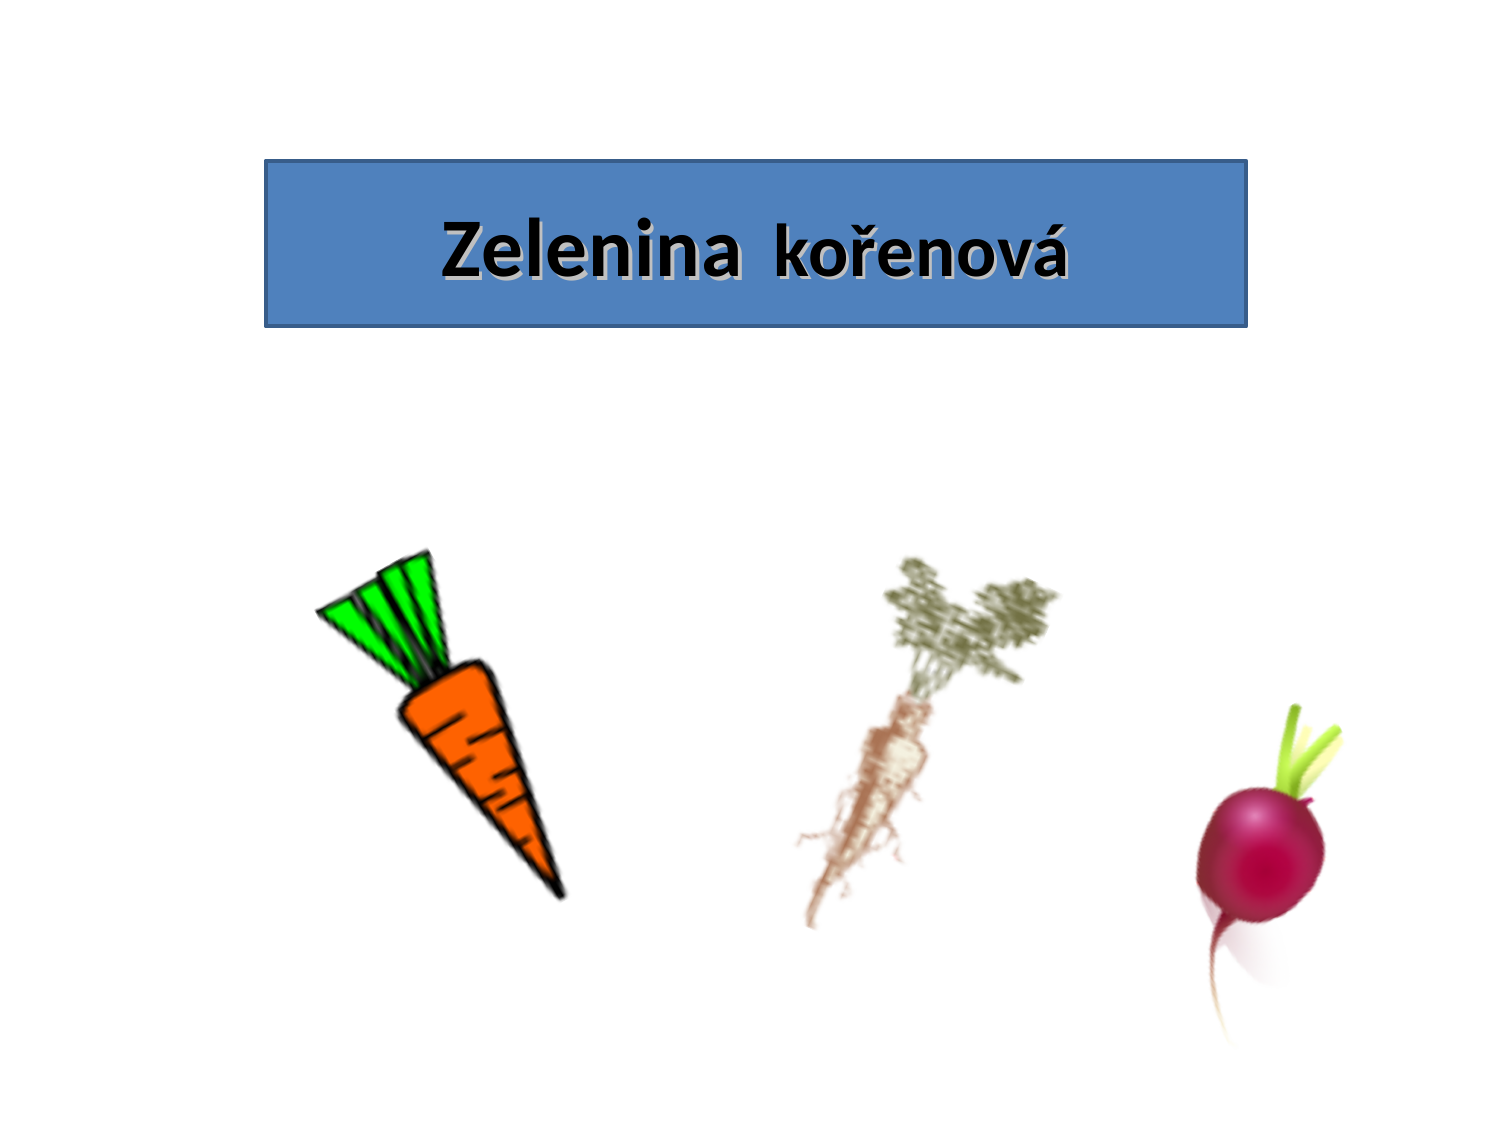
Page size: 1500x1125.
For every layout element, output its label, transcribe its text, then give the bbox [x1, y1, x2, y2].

picture [743, 525, 1064, 967]
picture [312, 543, 614, 937]
text_box Zelenina kořenová [266, 161, 1246, 326]
picture [1103, 689, 1451, 1055]
